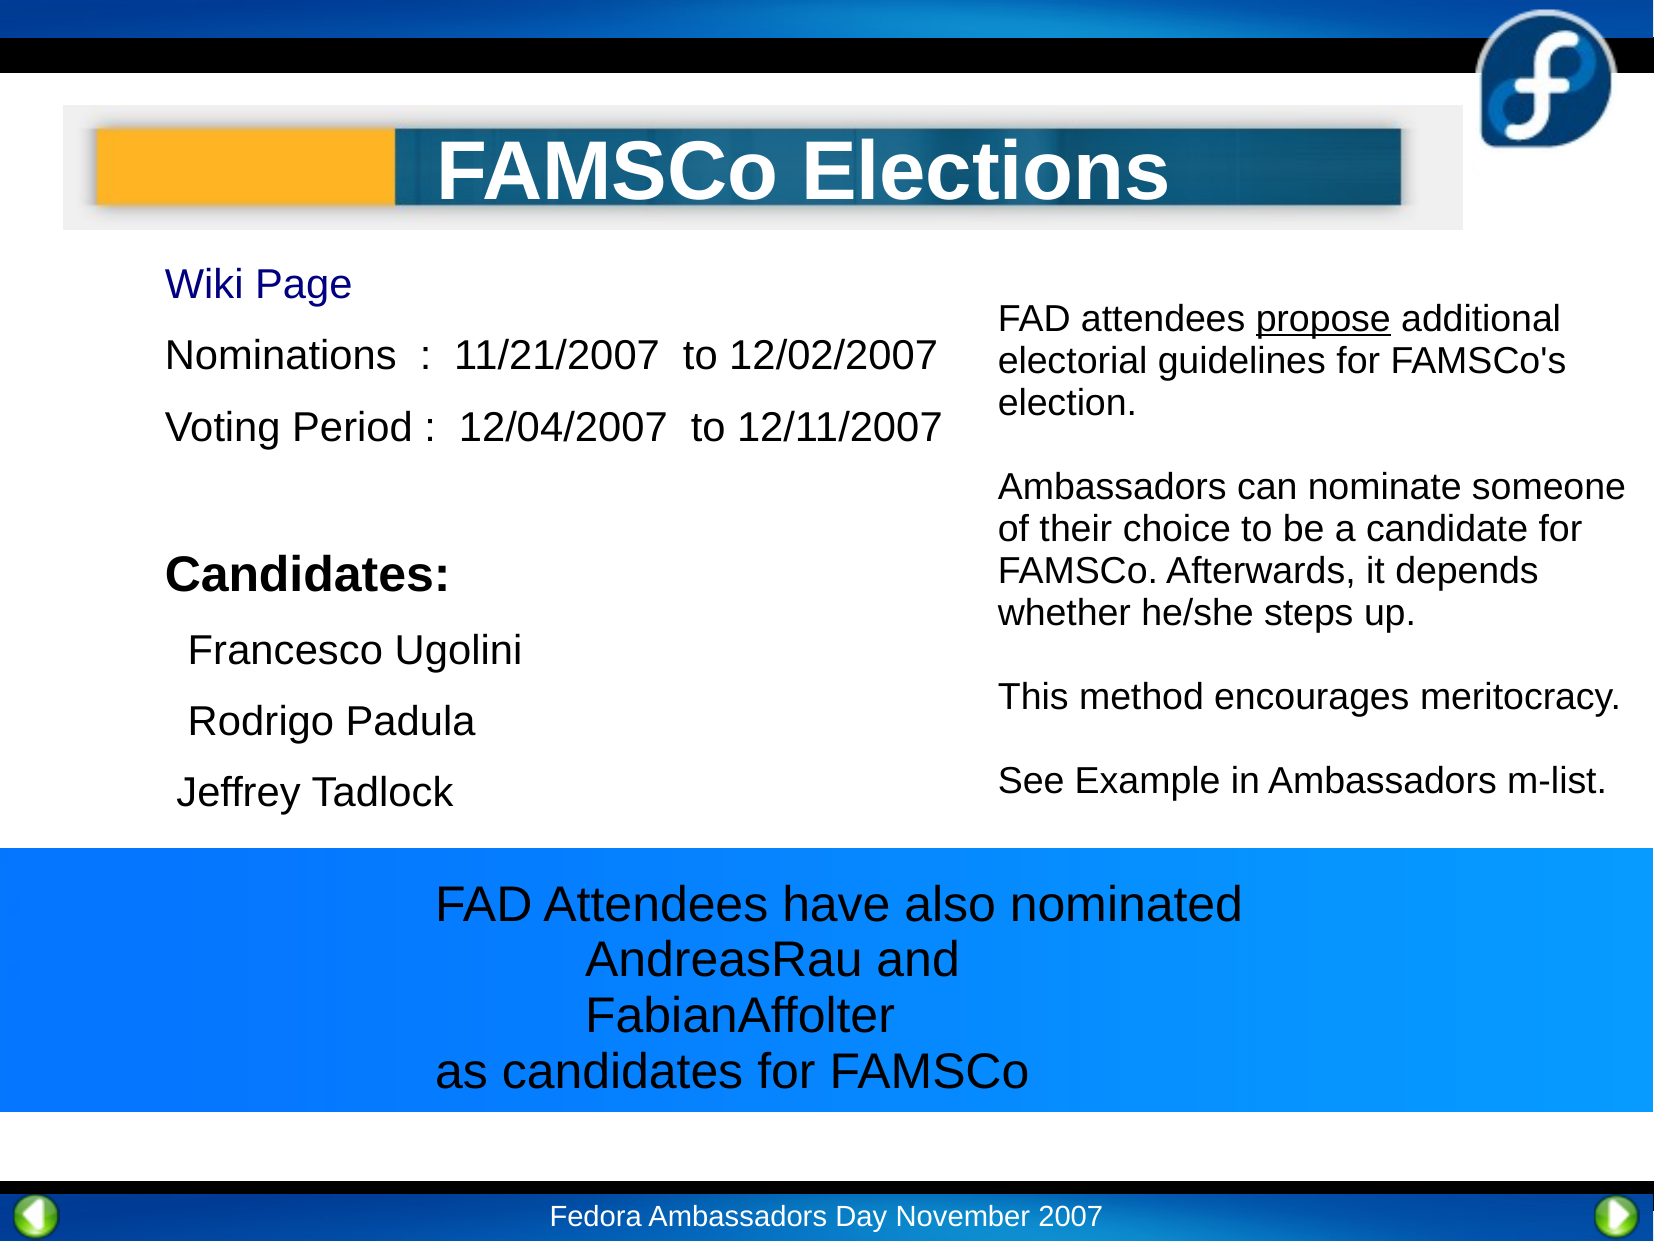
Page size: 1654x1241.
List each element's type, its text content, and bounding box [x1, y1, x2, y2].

picture [1074, 1208, 1082, 1223]
text_box FAD Attendees have also nominated AndreasRau and FabianAffolter as candidates for FAMSCo [420, 868, 1259, 1107]
picture [1008, 1212, 1016, 1217]
picture [0, 848, 1653, 1112]
text_box Wiki Page Nominations : 11/21/2007 to 12/02/2007 Voting Period : 12/04/2007 to 12/11/2007 Candidates: Francesco Ugolini Rodrigo Padula Jeffrey Tadlock [150, 253, 1189, 895]
picture [0, 0, 1654, 251]
text_box FAMSCo Elections [421, 117, 1187, 226]
text_box FAD attendees propose additional electorial guidelines for FAMSCo's election. Ambassadors can nominate someone of their choice to be a candidate for FAMSCo. Afterwards, it depends whether he/she steps up. This method encourages meritocracy. See Example in Ambassadors m-list. [983, 290, 1642, 809]
picture [0, 1194, 1654, 1241]
text_box [600, 300, 630, 371]
picture [1058, 1208, 1066, 1220]
